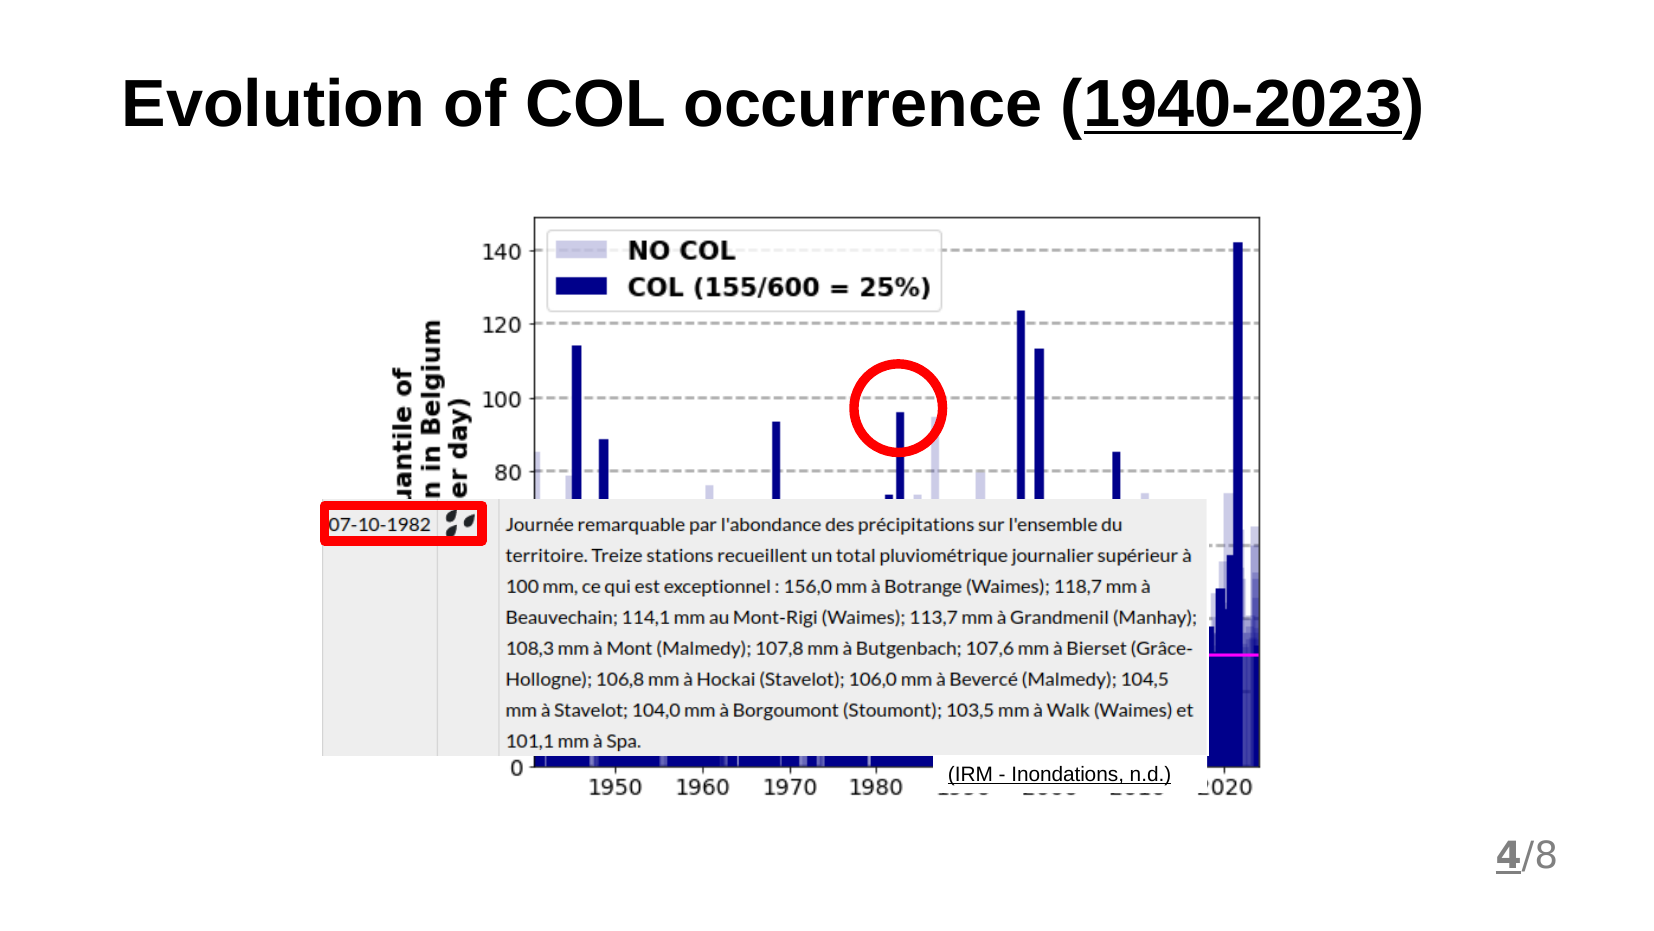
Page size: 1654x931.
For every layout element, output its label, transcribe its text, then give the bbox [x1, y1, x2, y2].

text_box 4/8 [1480, 826, 1595, 897]
picture [322, 206, 1270, 811]
text_box Evolution of COL occurrence (1940-2023) [107, 59, 1477, 224]
text_box (IRM - Inondations, n.d.) [933, 755, 1208, 794]
picture [329, 510, 477, 536]
